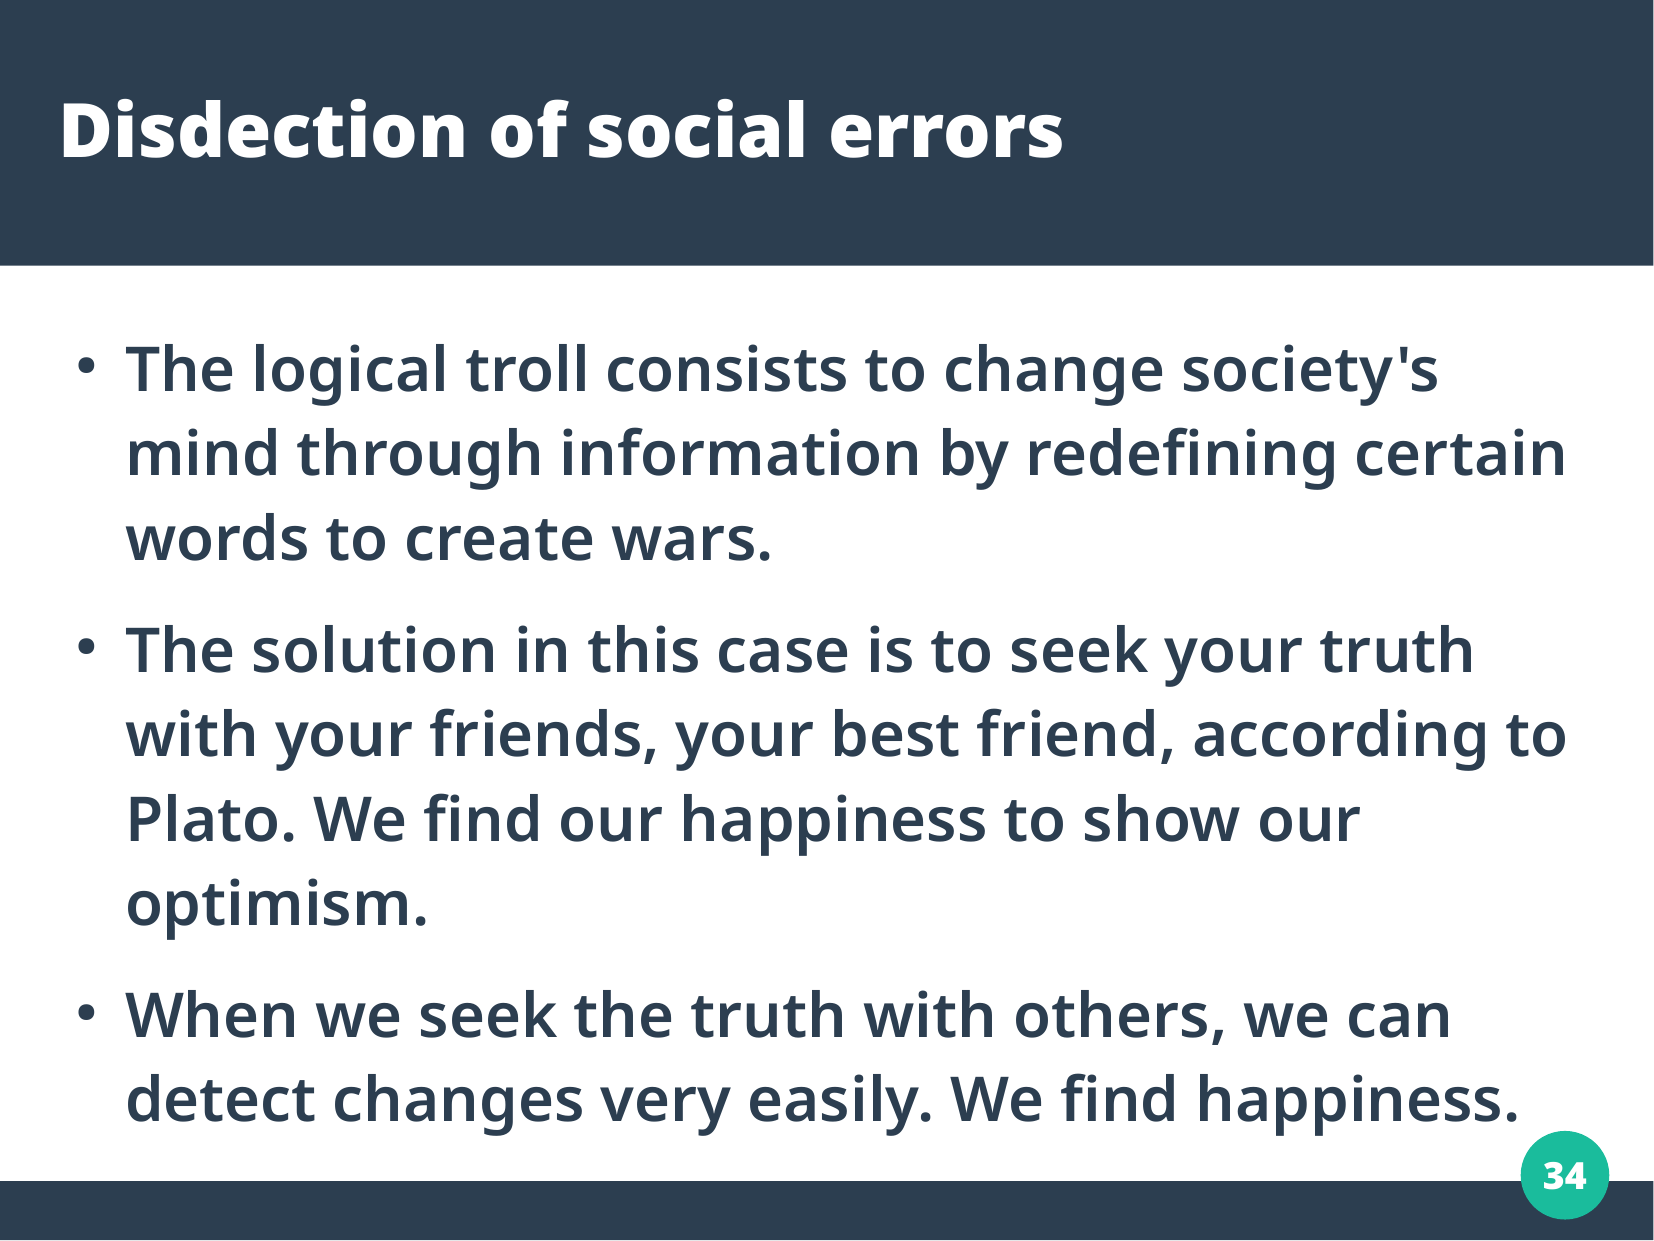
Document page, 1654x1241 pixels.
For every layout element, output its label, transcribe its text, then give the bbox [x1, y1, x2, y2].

list The logical troll consists to change society's mind through information by redefining certain words to create wars. The solution in this case is to seek your truth with your friends, your best friend, according to Plato. We find our happiness to show our optimism. When we seek the truth with others, we can detect changes very easily. We find happiness. [59, 324, 1595, 1152]
title Disdection of social errors [59, 49, 1595, 207]
